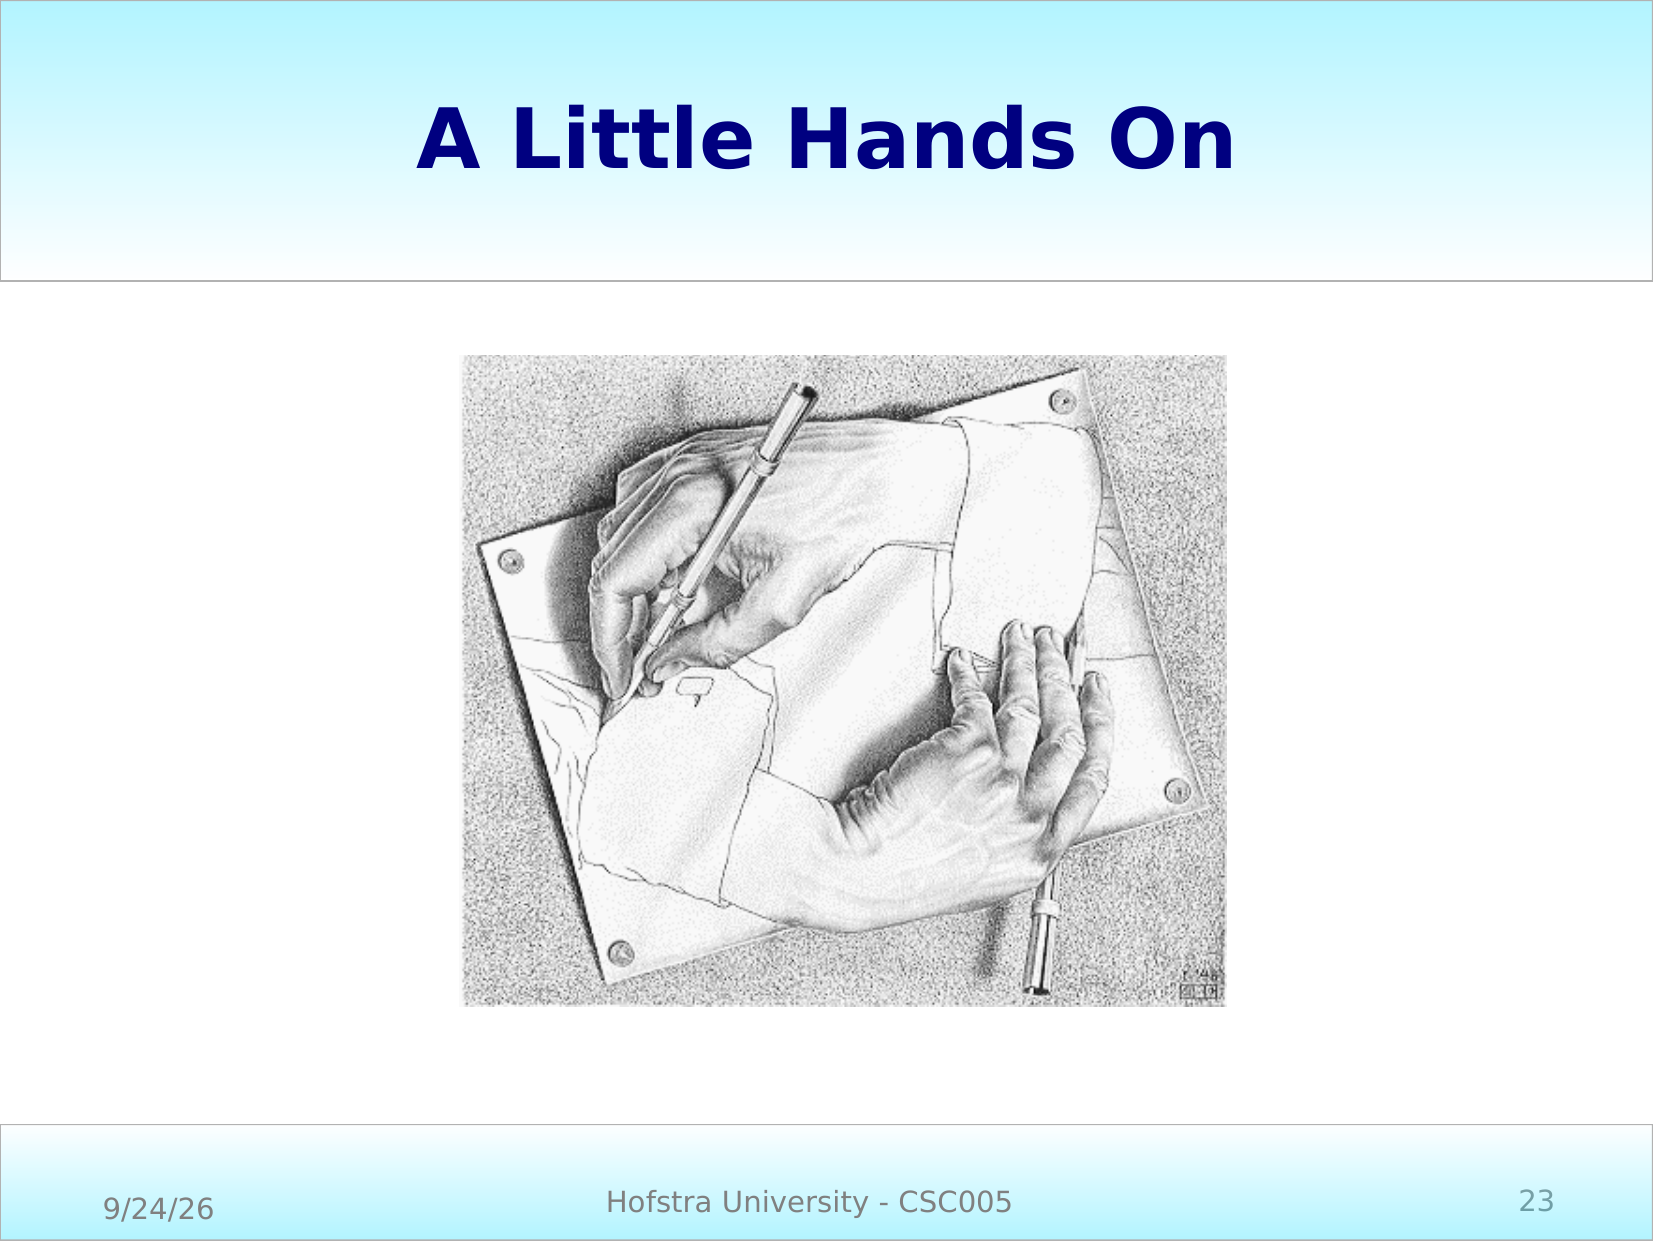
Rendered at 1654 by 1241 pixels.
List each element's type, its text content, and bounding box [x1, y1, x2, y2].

picture [459, 355, 1227, 1007]
title A Little Hands On [78, 10, 1576, 270]
